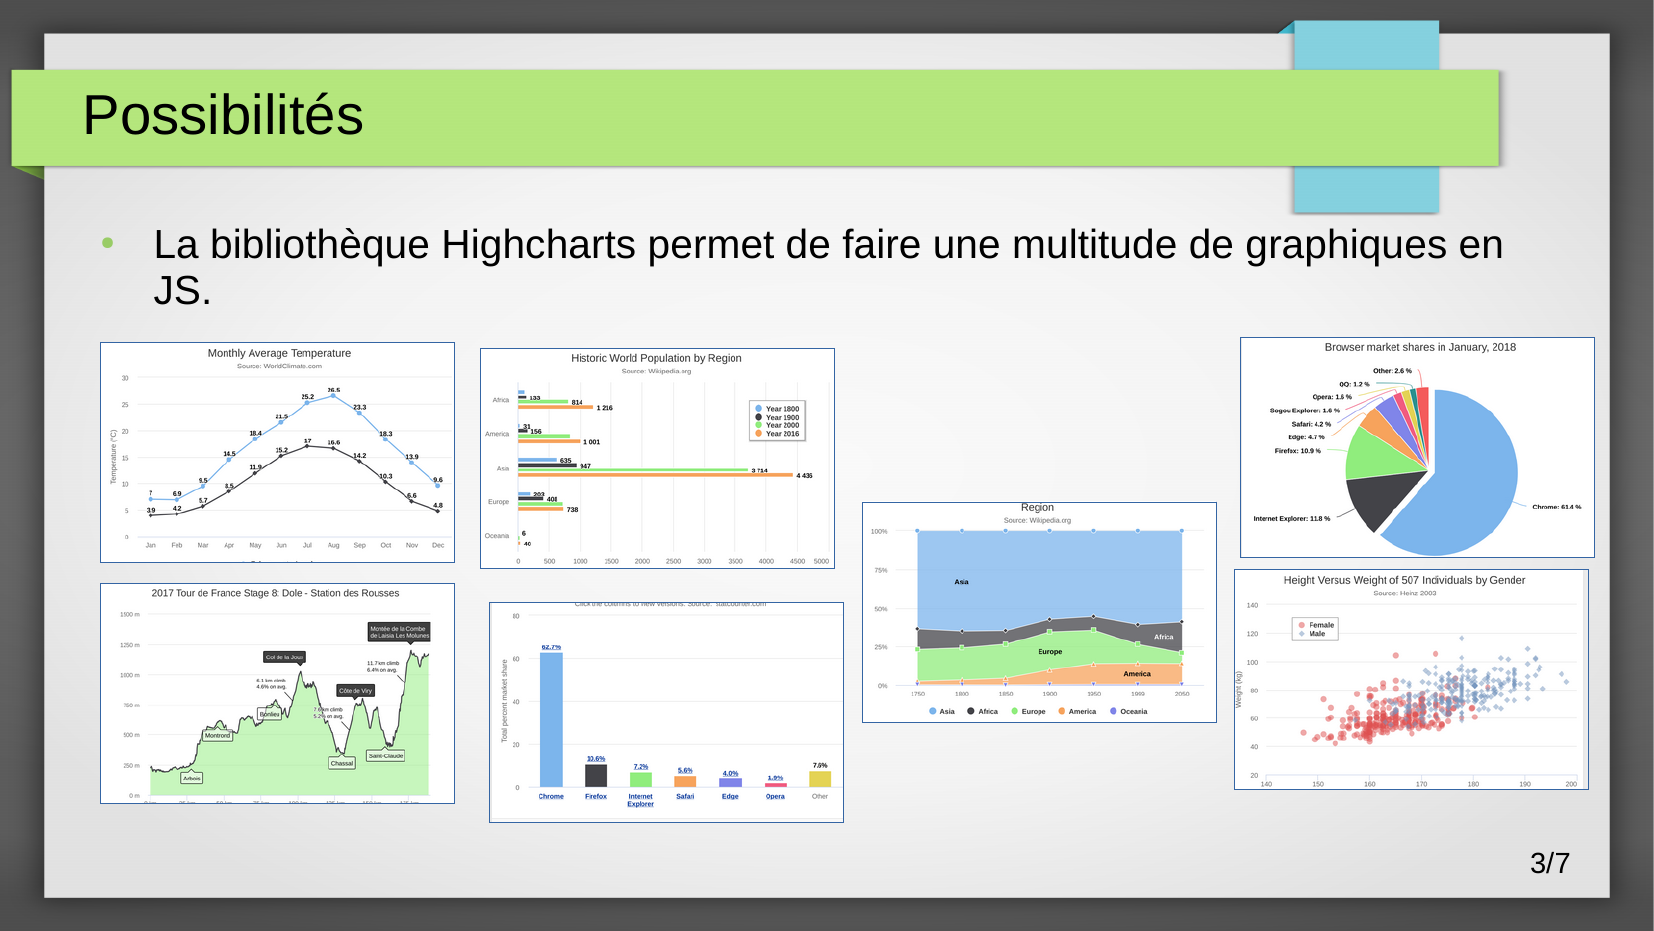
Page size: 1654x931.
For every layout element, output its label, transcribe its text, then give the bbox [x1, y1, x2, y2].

list La bibliothèque Highcharts permet de faire une multitude de graphiques en JS. [82, 221, 1571, 761]
title Possibilités [82, 70, 1264, 160]
picture [0, 0, 1654, 931]
